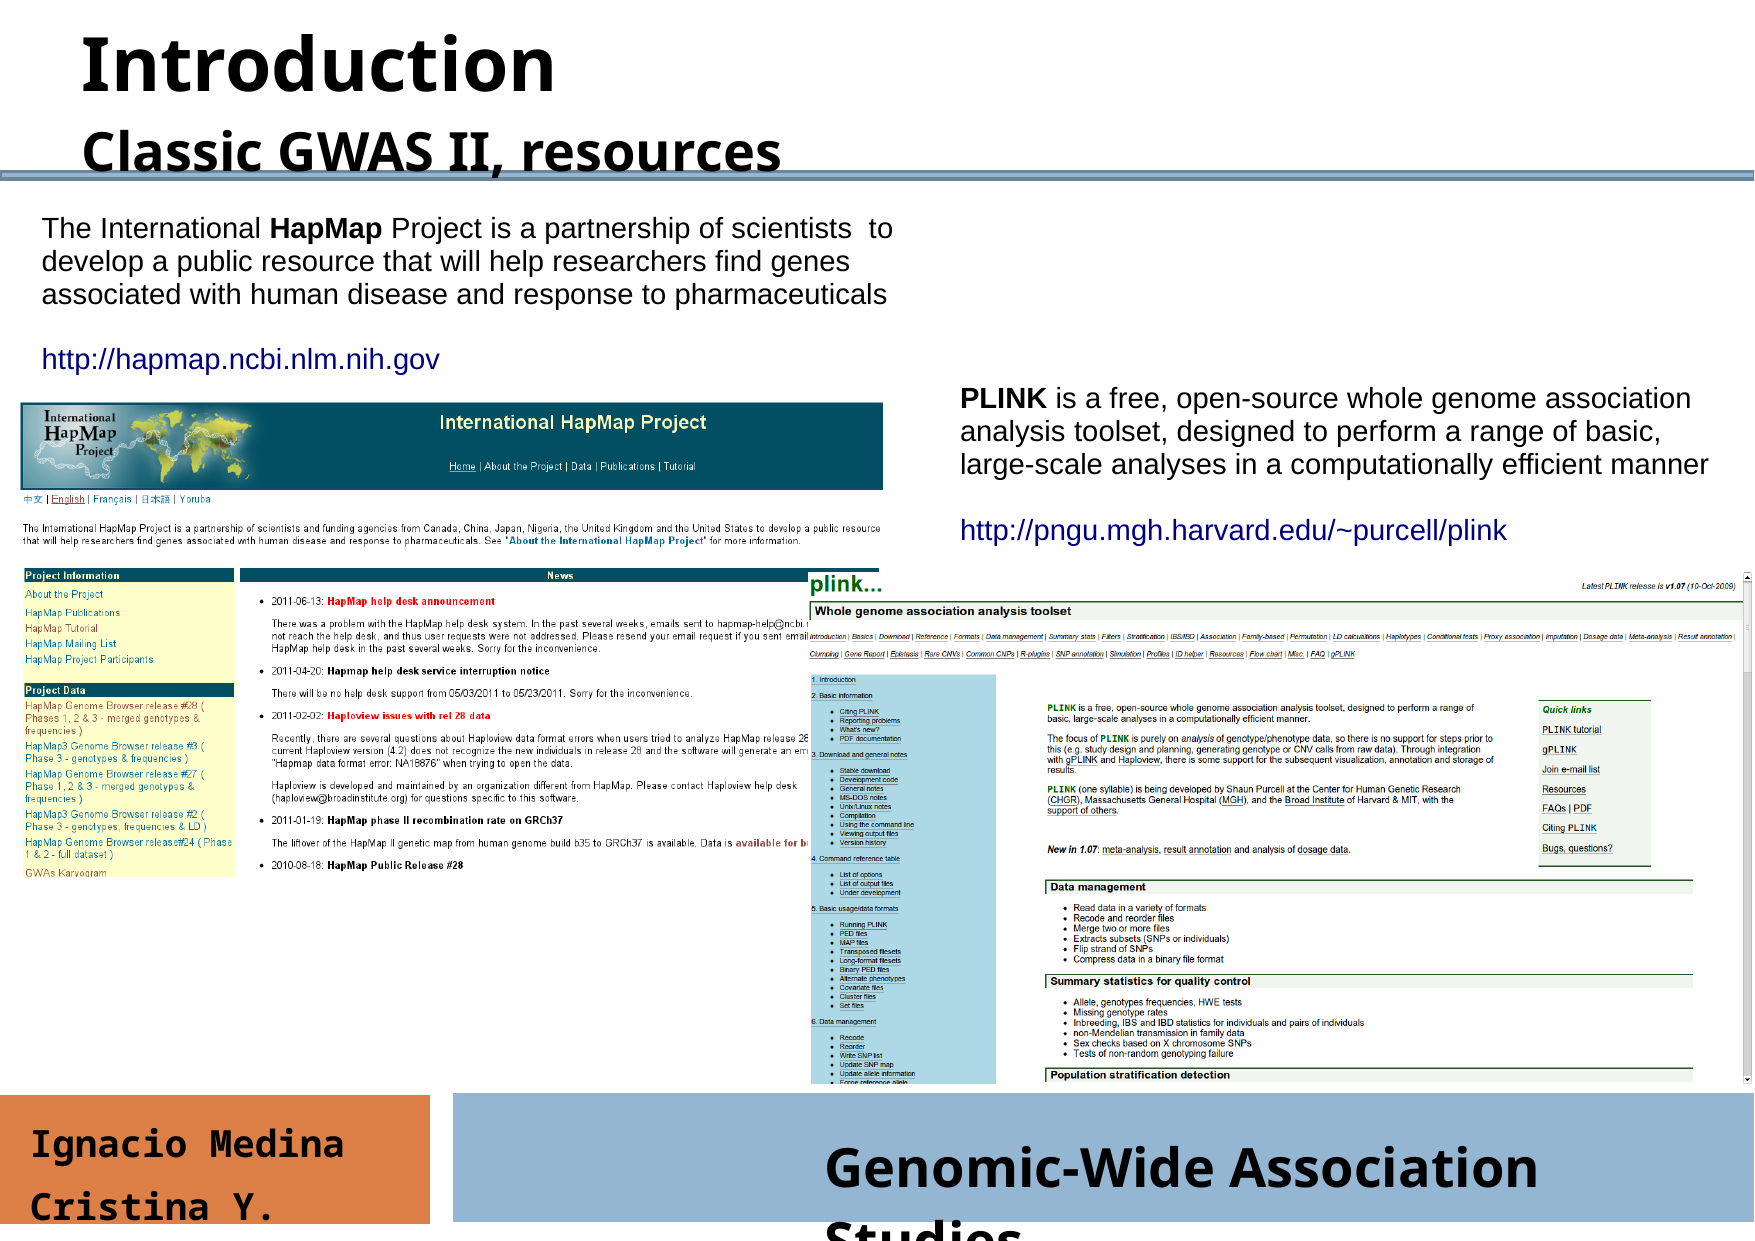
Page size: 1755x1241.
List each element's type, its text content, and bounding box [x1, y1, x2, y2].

picture [14, 396, 1752, 1084]
text_box Introduction Classic GWAS II, resources [67, 3, 1688, 168]
text_box Genomic-Wide Association Studies [810, 1122, 1726, 1200]
text_box [0, 171, 1754, 179]
text_box Ignacio Medina Cristina Y. González [15, 1110, 421, 1213]
text_box The International HapMap Project is a partnership of scientists to develop a public resource that will help researchers find genes associated with human disease and response to pharmaceuticals http://hapmap.ncbi.nlm.nih.gov [26, 204, 945, 384]
text_box PLINK is a free, open-source whole genome association analysis toolset, designed to perform a range of basic, large-scale analyses in a computationally efficient manner http://pngu.mgh.harvard.edu/~purcell/plink [945, 375, 1738, 554]
